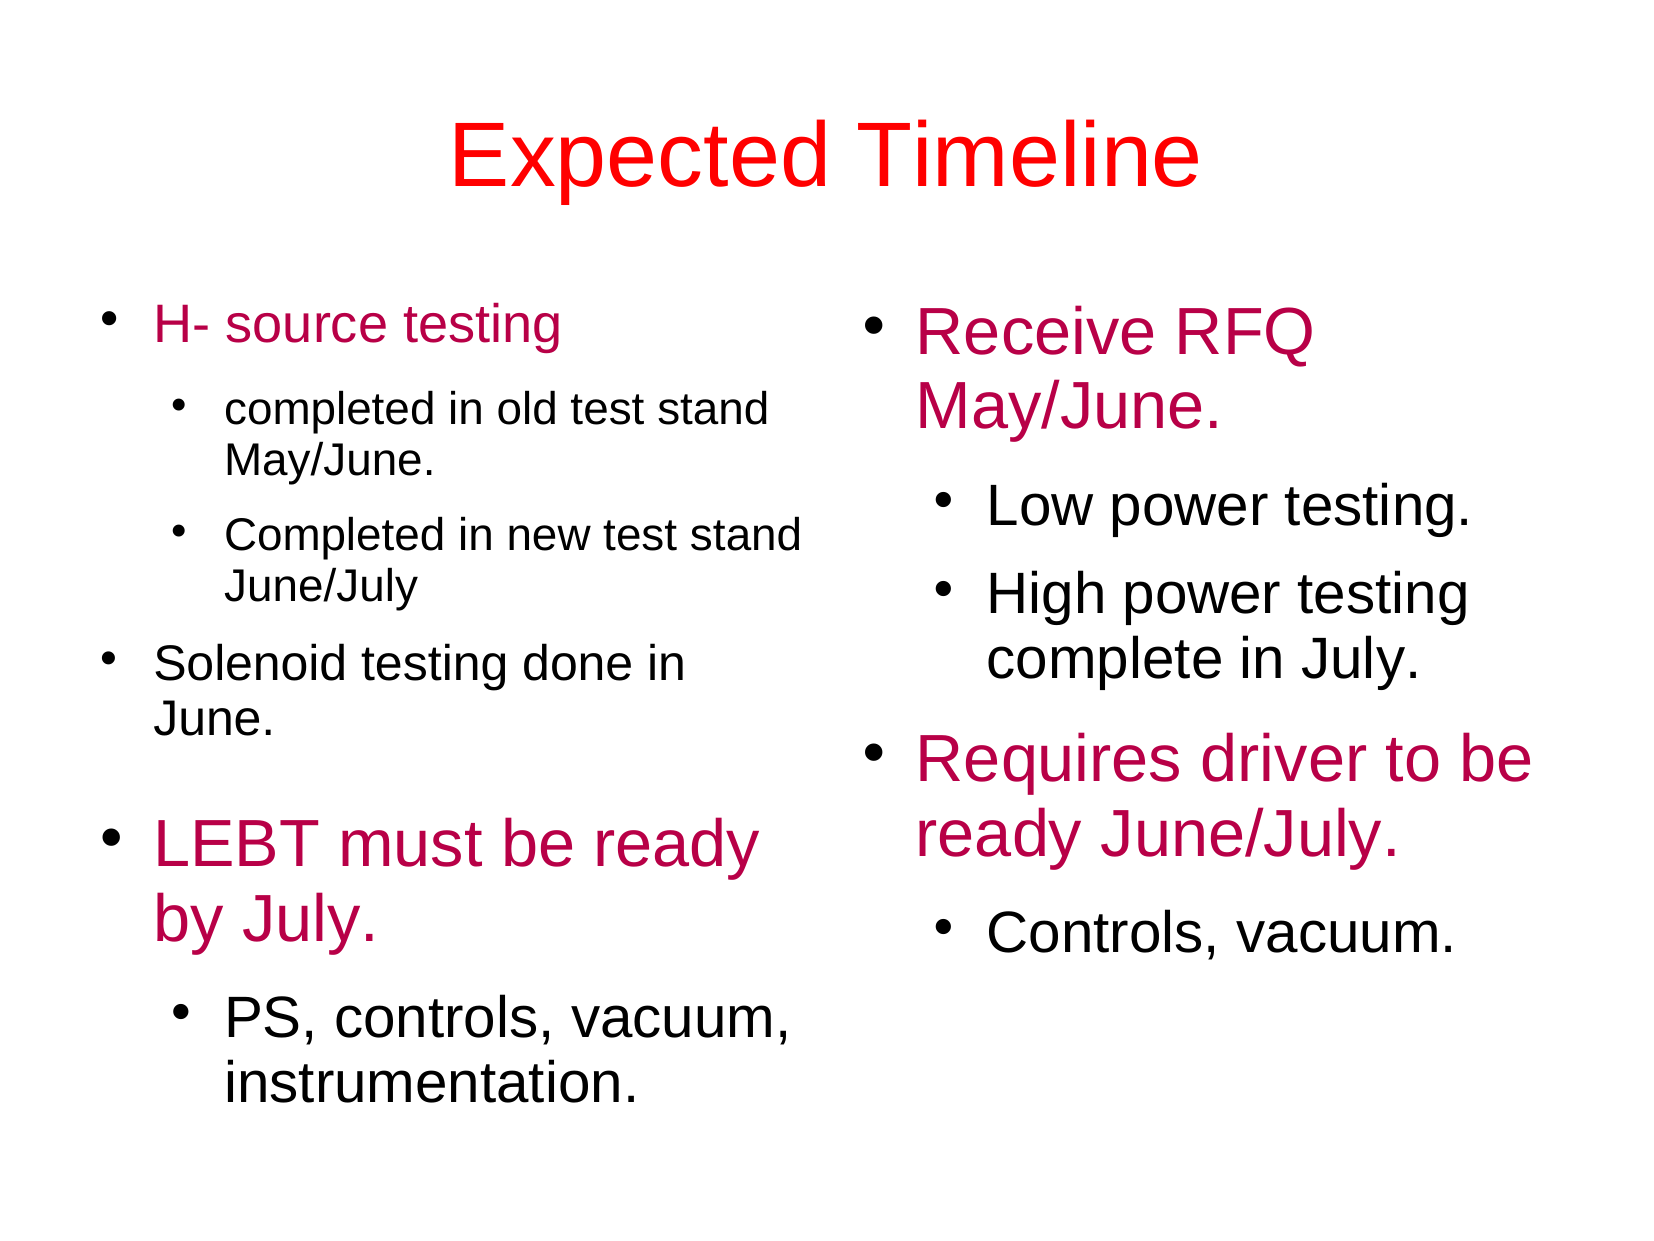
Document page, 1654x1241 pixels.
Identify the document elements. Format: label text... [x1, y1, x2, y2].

text_box Requires driver to be ready June/July. Controls, vacuum. [845, 717, 1572, 1109]
text_box Receive RFQ May/June. Low power testing. High power testing complete in July. [845, 290, 1572, 687]
text_box H- source testing completed in old test stand May/June. Completed in new test stand June/July Solenoid testing done in June. [82, 290, 809, 745]
text_box LEBT must be ready by July. PS, controls, vacuum, instrumentation. [82, 802, 809, 1241]
title Expected Timeline [82, 49, 1571, 257]
